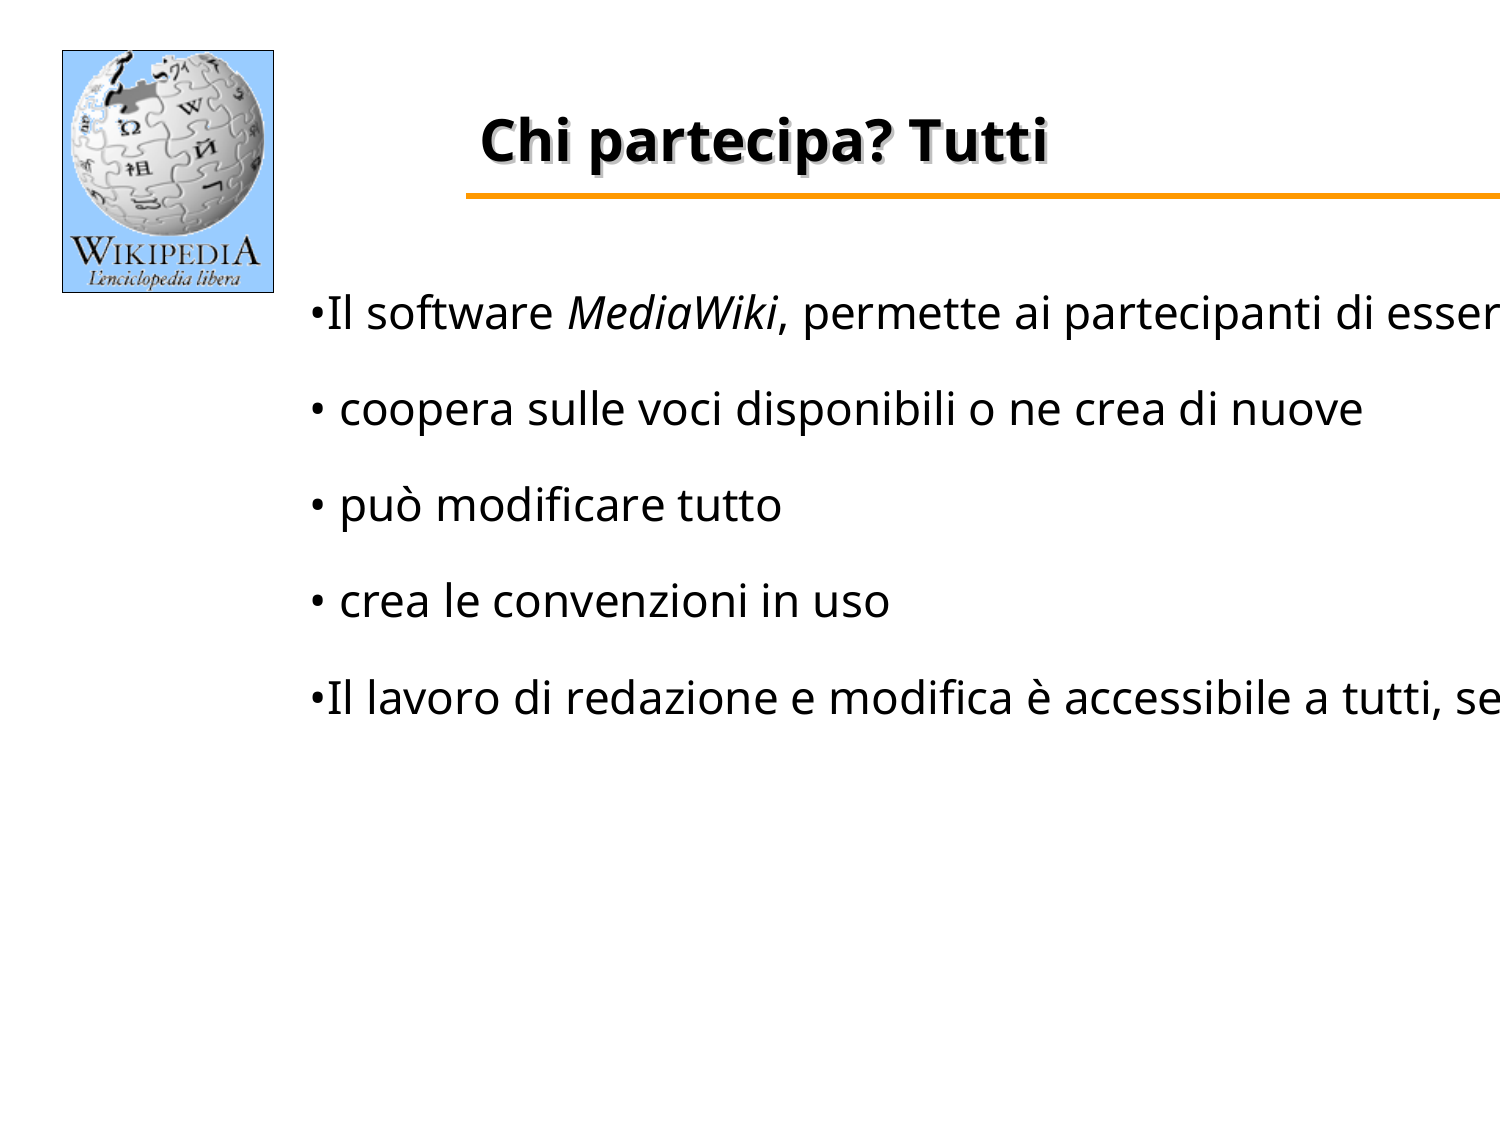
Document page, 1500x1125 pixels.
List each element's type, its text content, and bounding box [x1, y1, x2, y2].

chart [62, 50, 274, 293]
text_box Chi partecipa? Tutti [464, 88, 1064, 187]
text_box Il software MediaWiki, permette ai partecipanti di essere in una comunità che: coopera sulle voci disponibili o ne crea di nuove può modificare tutto crea le convenzioni in uso Il lavoro di redazione e modifica è accessibile a tutti, senza che sia nemmeno necessaria la registrazione al sito [295, 269, 1500, 736]
